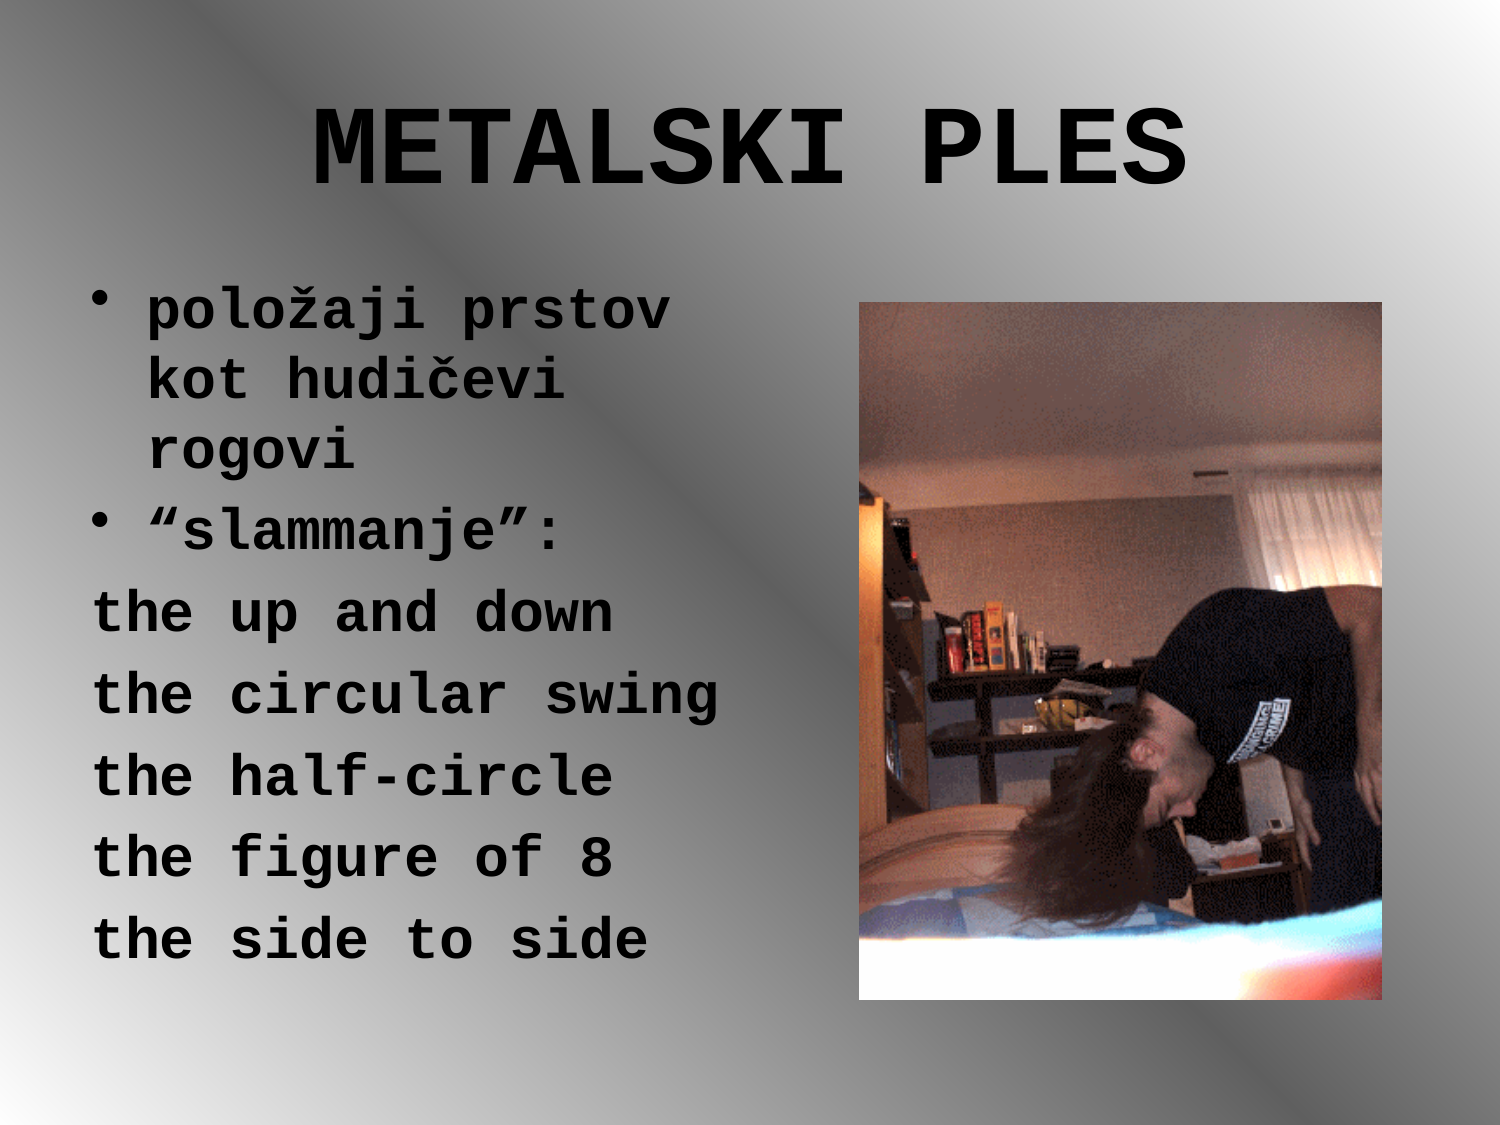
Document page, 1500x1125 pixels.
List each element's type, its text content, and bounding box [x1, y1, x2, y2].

title METALSKI PLES [75, 45, 1425, 233]
list položaji prstov kot hudičevi rogovi “slammanje”: the up and down the circular swing the half-circle the figure of 8 the side to side [75, 262, 738, 1083]
picture [859, 302, 1382, 1000]
